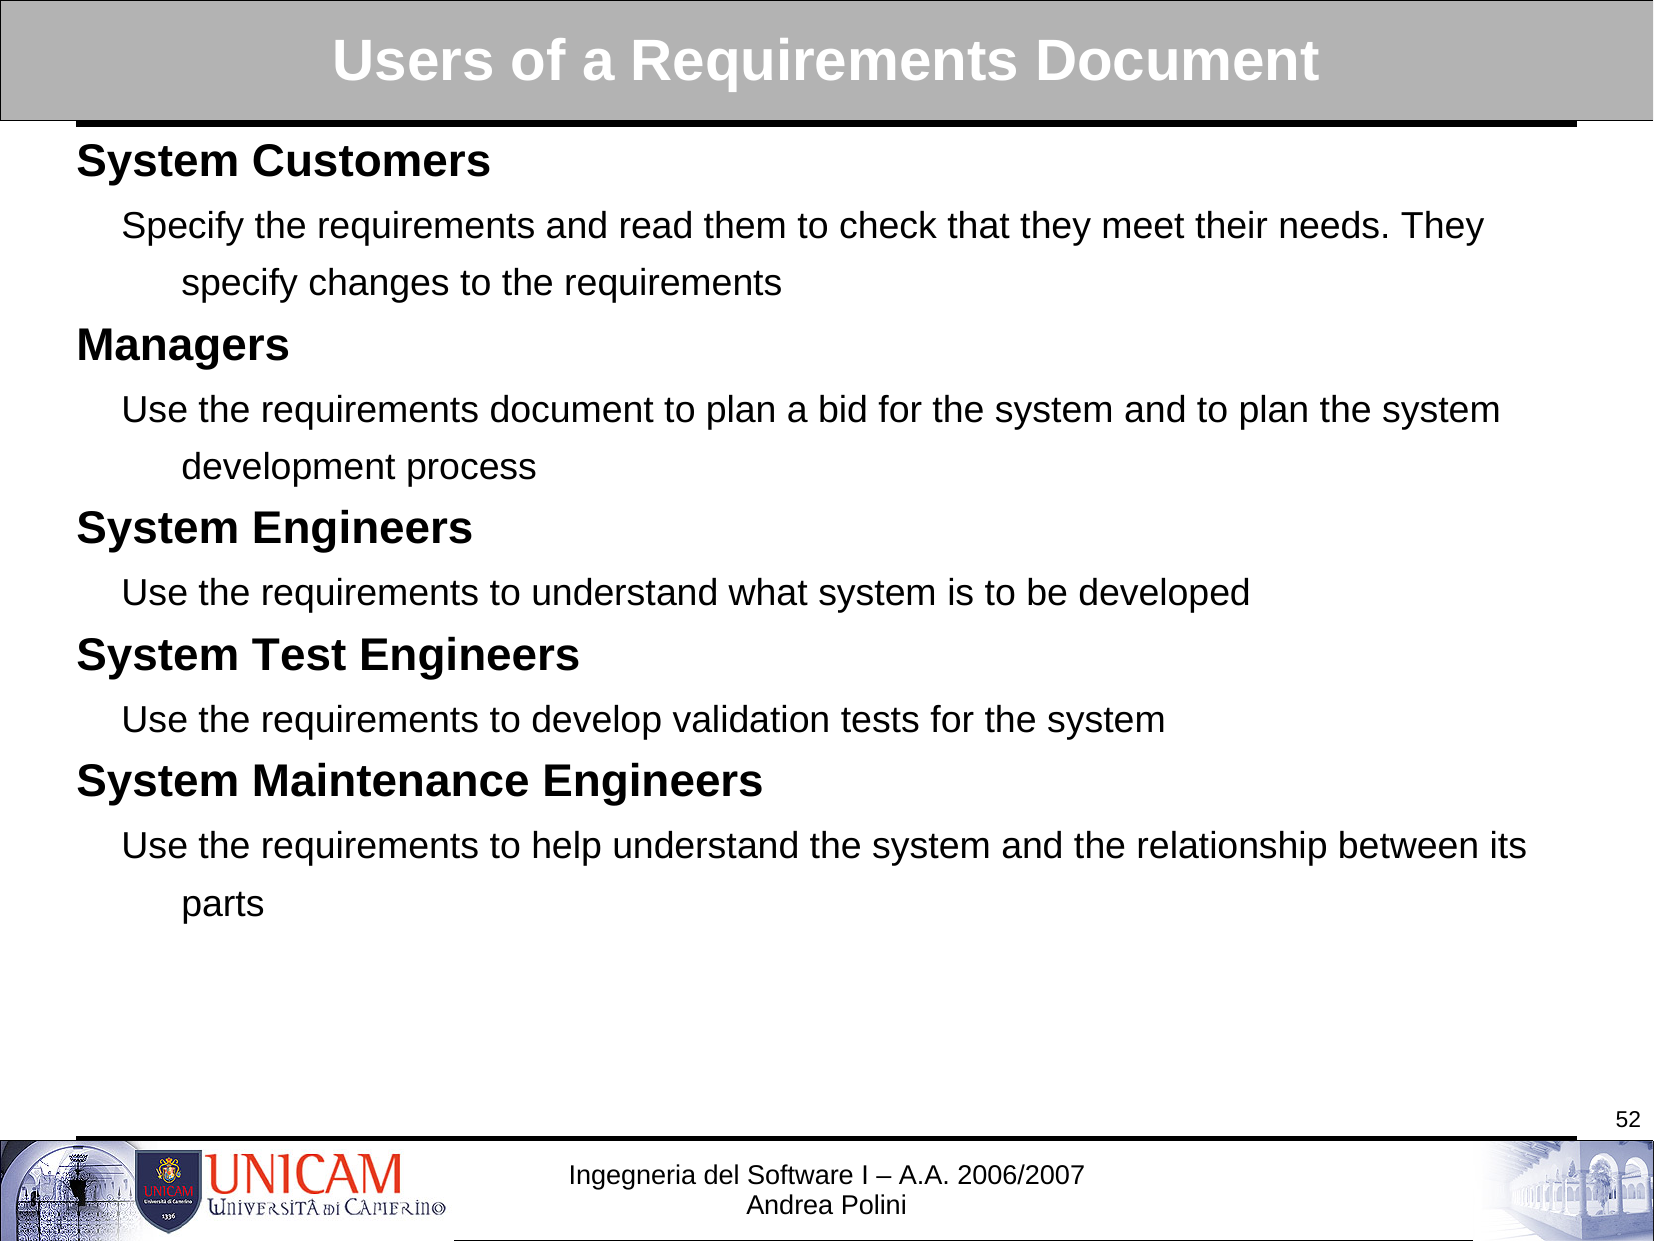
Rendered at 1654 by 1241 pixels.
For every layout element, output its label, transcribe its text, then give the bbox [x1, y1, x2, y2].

list System Customers Specify the requirements and read them to check that they meet their needs. They specify changes to the requirements Managers Use the requirements document to plan a bid for the system and to plan the system development process System Engineers Use the requirements to understand what system is to be developed System Test Engineers Use the requirements to develop validation tests for the system System Maintenance Engineers Use the requirements to help understand the system and the relationship between its parts [76, 135, 1577, 1139]
title Users of a Requirements Document [0, 0, 1653, 121]
picture [1473, 1141, 1654, 1241]
picture [0, 1141, 454, 1241]
